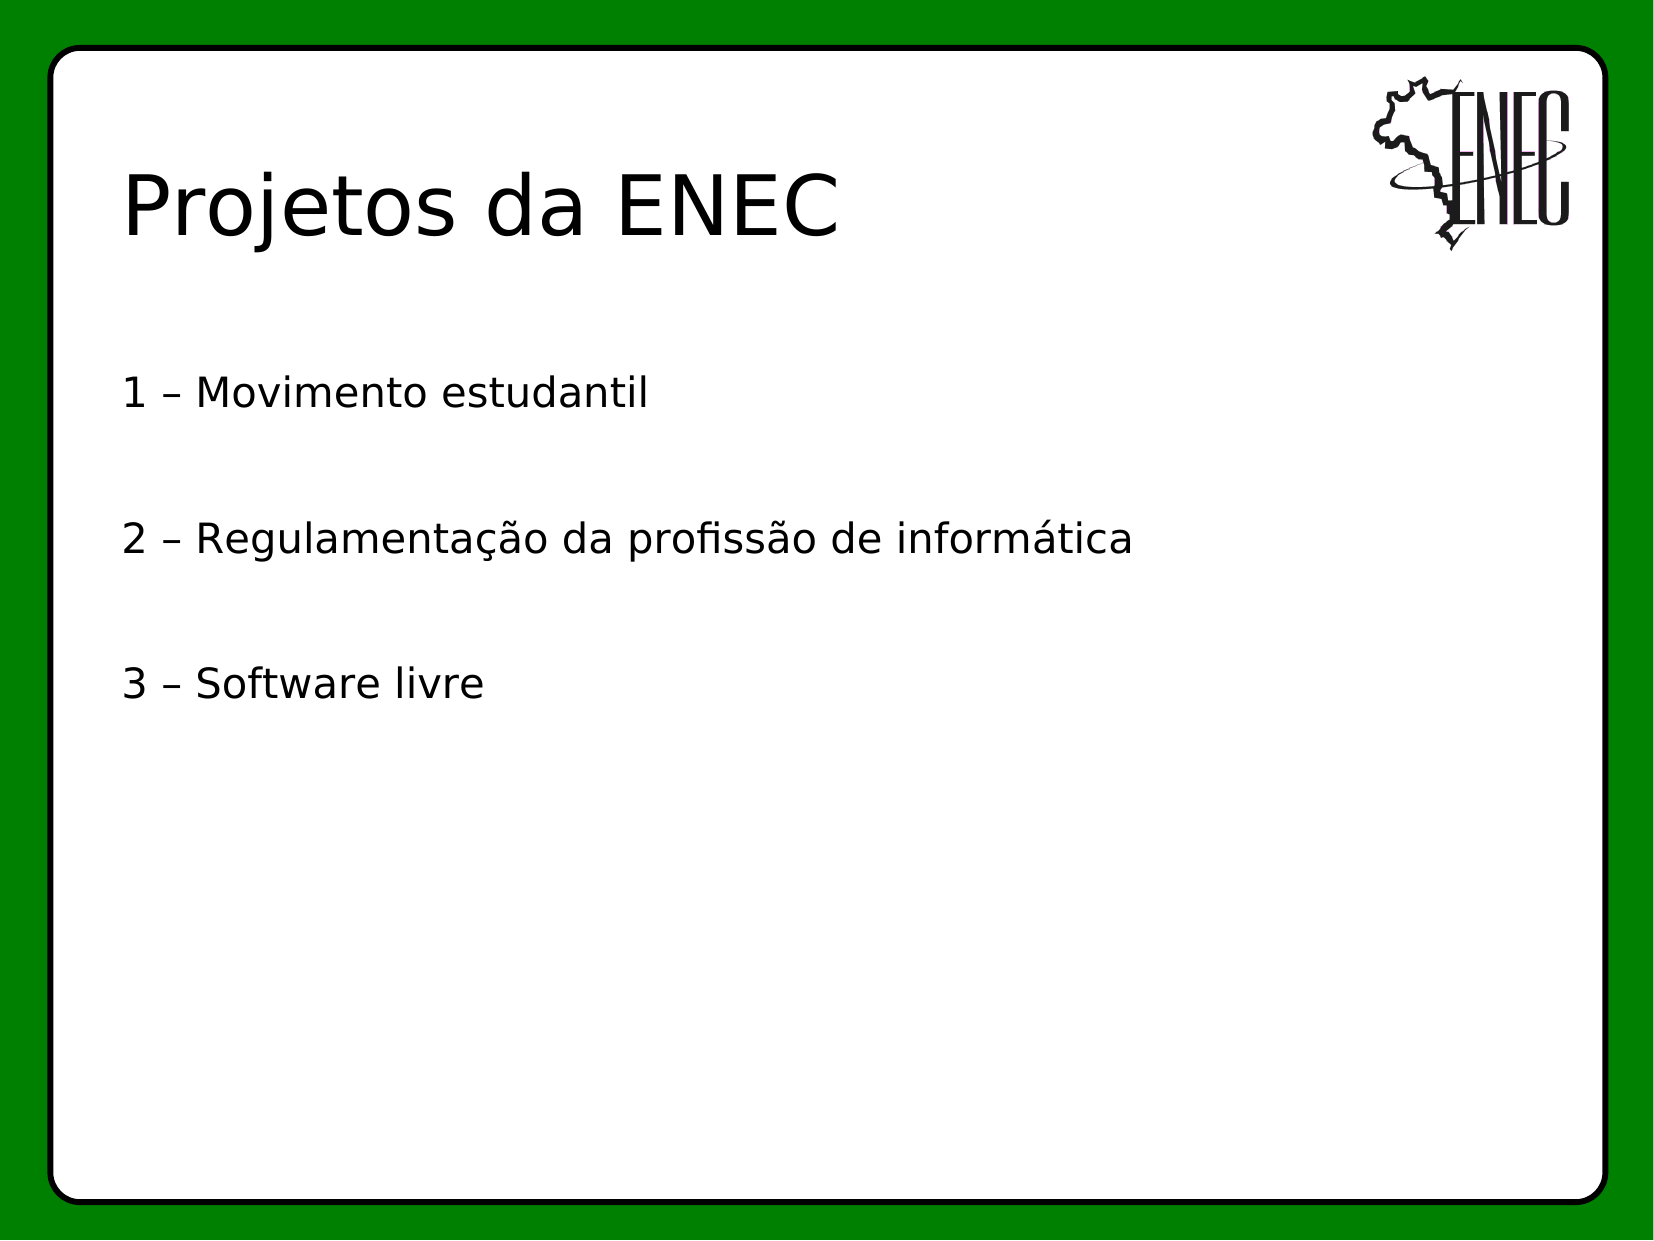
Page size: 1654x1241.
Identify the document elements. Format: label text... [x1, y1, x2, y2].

list 1 – Movimento estudantil 2 – Regulamentação da profissão de informática 3 – Software livre [121, 344, 1534, 1127]
title Projetos da ENEC [121, 102, 1534, 311]
picture [1367, 71, 1575, 273]
